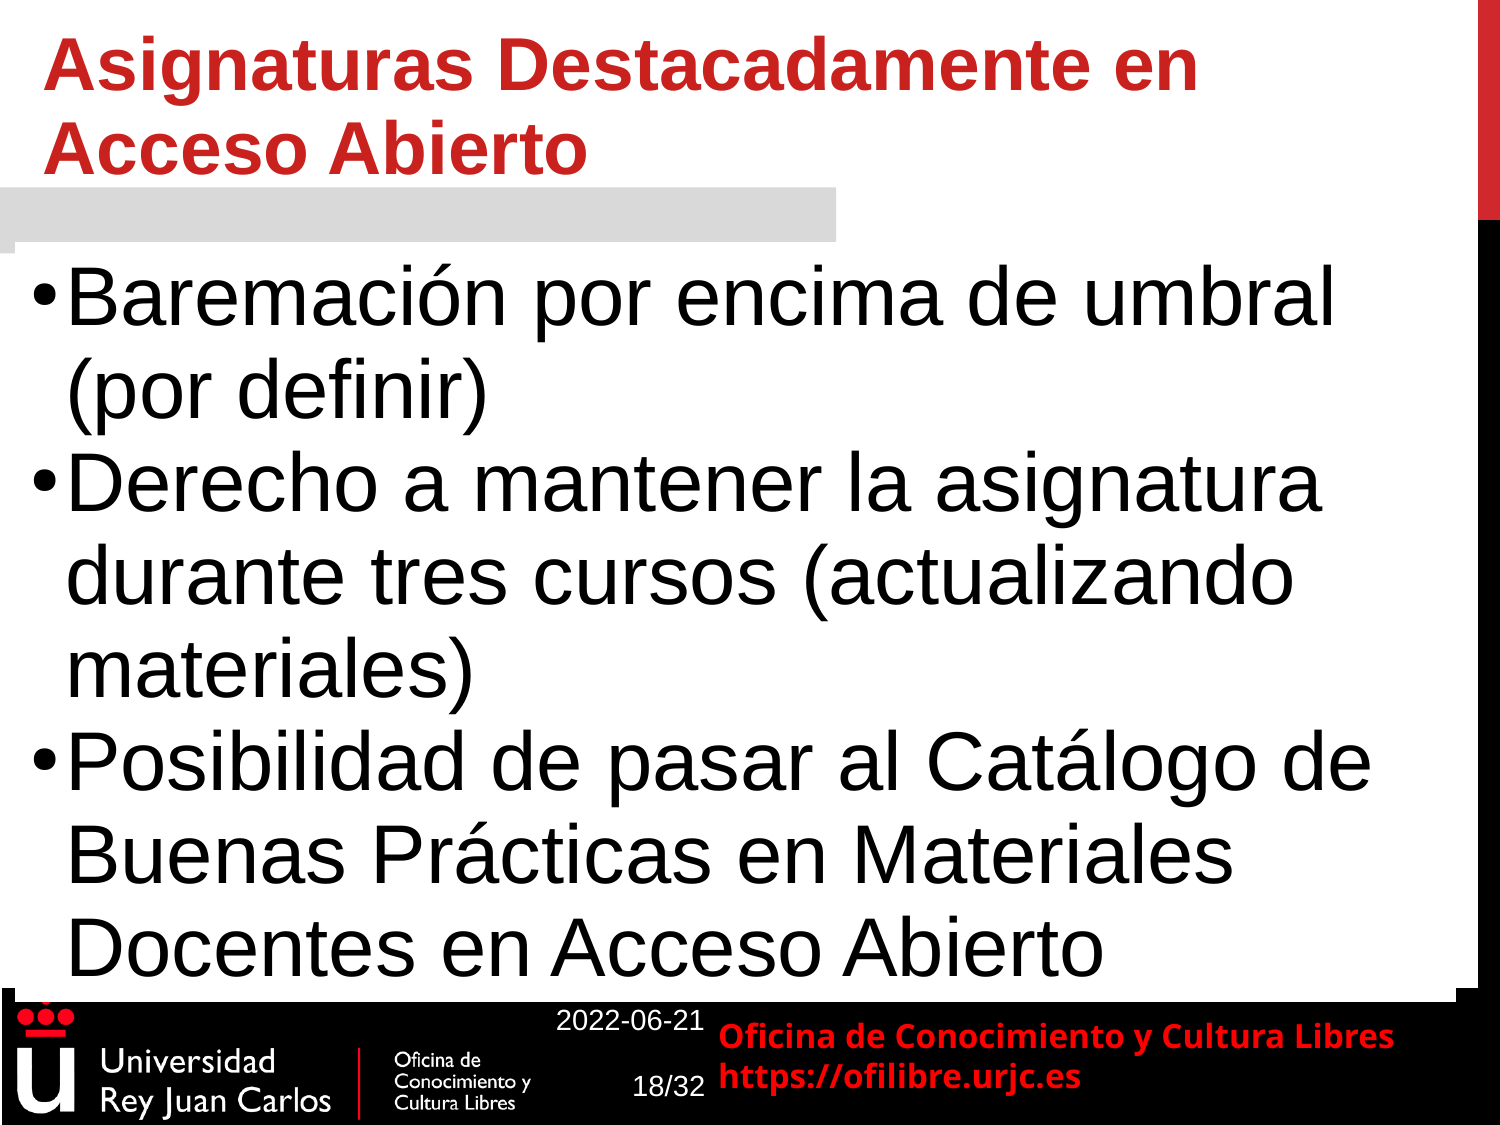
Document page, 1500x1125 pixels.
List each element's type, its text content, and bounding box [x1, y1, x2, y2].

picture [17, 1002, 531, 1120]
title [75, 7, 1425, 196]
text_box Baremación por encima de umbral (por definir) Derecho a mantener la asignatura durante tres cursos (actualizando materiales) Posibilidad de pasar al Catálogo de Buenas Prácticas en Materiales Docentes en Acceso Abierto [15, 242, 1456, 1002]
text_box Asignaturas Destacadamente en Acceso Abierto [27, 15, 1381, 199]
